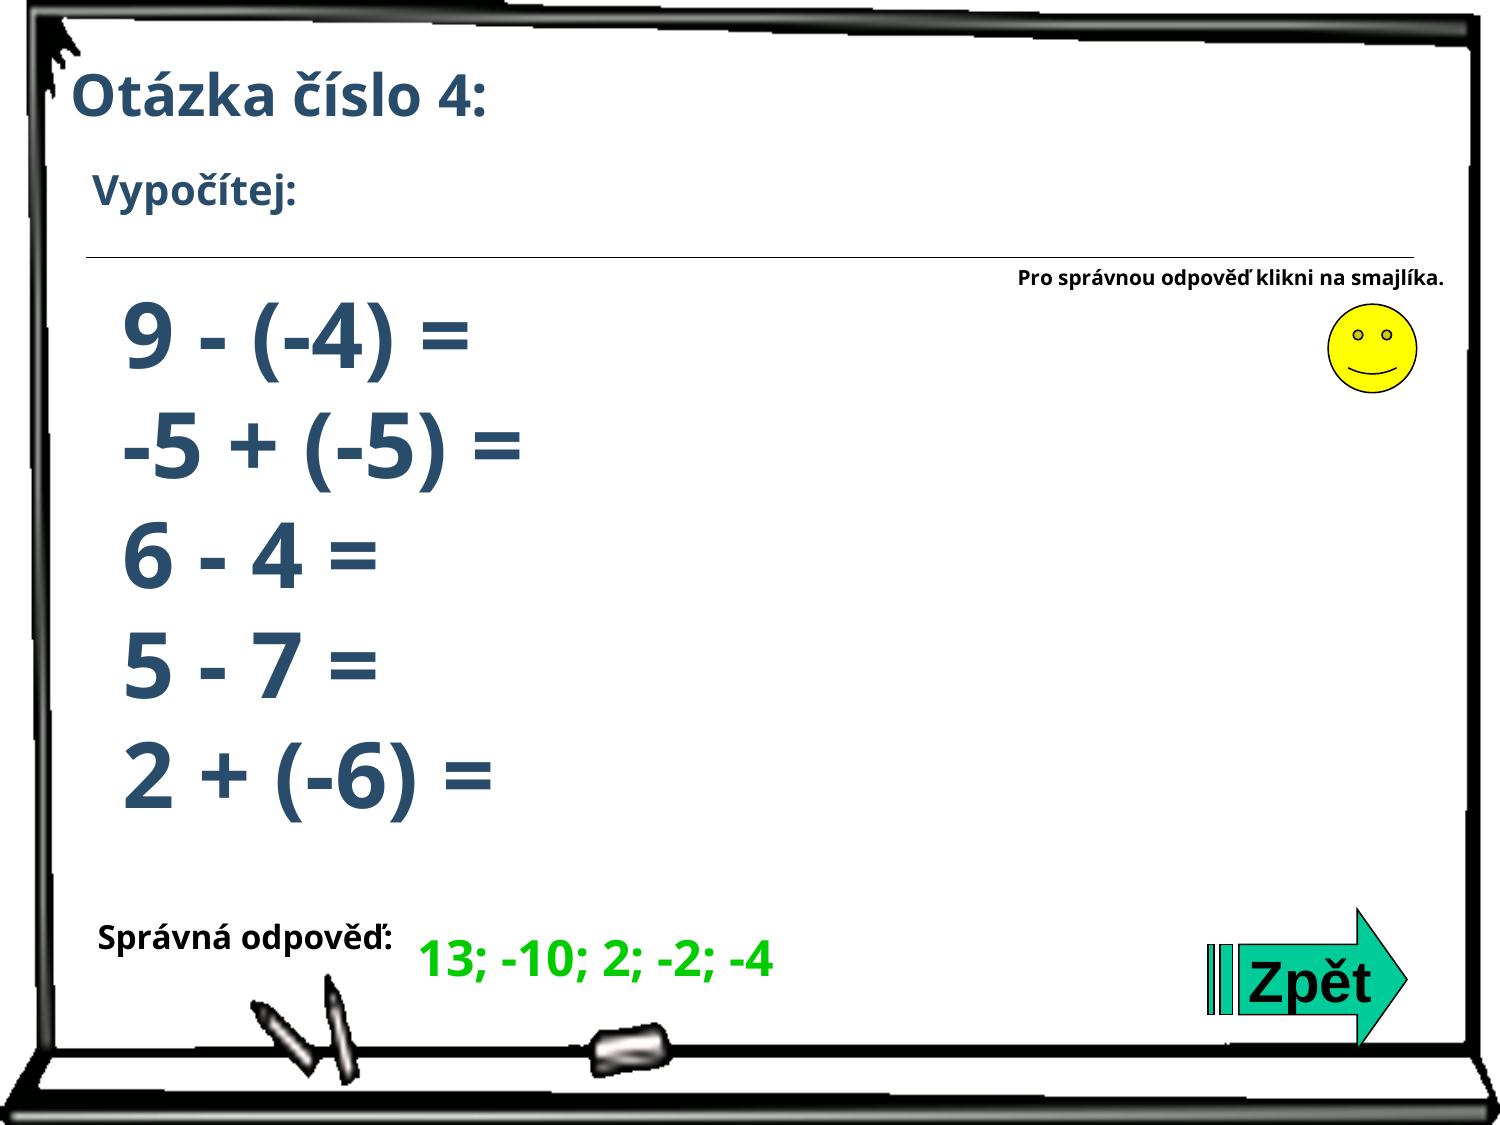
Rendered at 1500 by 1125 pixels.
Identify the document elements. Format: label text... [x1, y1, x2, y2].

text_box 13; -10; 2; -2; -4 [402, 909, 861, 1004]
text_box Otázka číslo 4: [55, 54, 1391, 149]
picture [0, 0, 1500, 1125]
text_box Zpět [1220, 944, 1233, 1015]
text_box Zpět [1238, 909, 1408, 1050]
text_box [1328, 304, 1417, 393]
text_box Vypočítej: [78, 141, 1413, 237]
text_box 9 - (-4) = -5 + (-5) = 6 - 4 = 5 - 7 = 2 + (-6) = [107, 504, 861, 600]
text_box Zpět [1208, 944, 1214, 1015]
text_box Správná odpověď: [82, 888, 492, 984]
text_box Pro správnou odpověď klikni na smajlíka. [1002, 230, 1464, 325]
